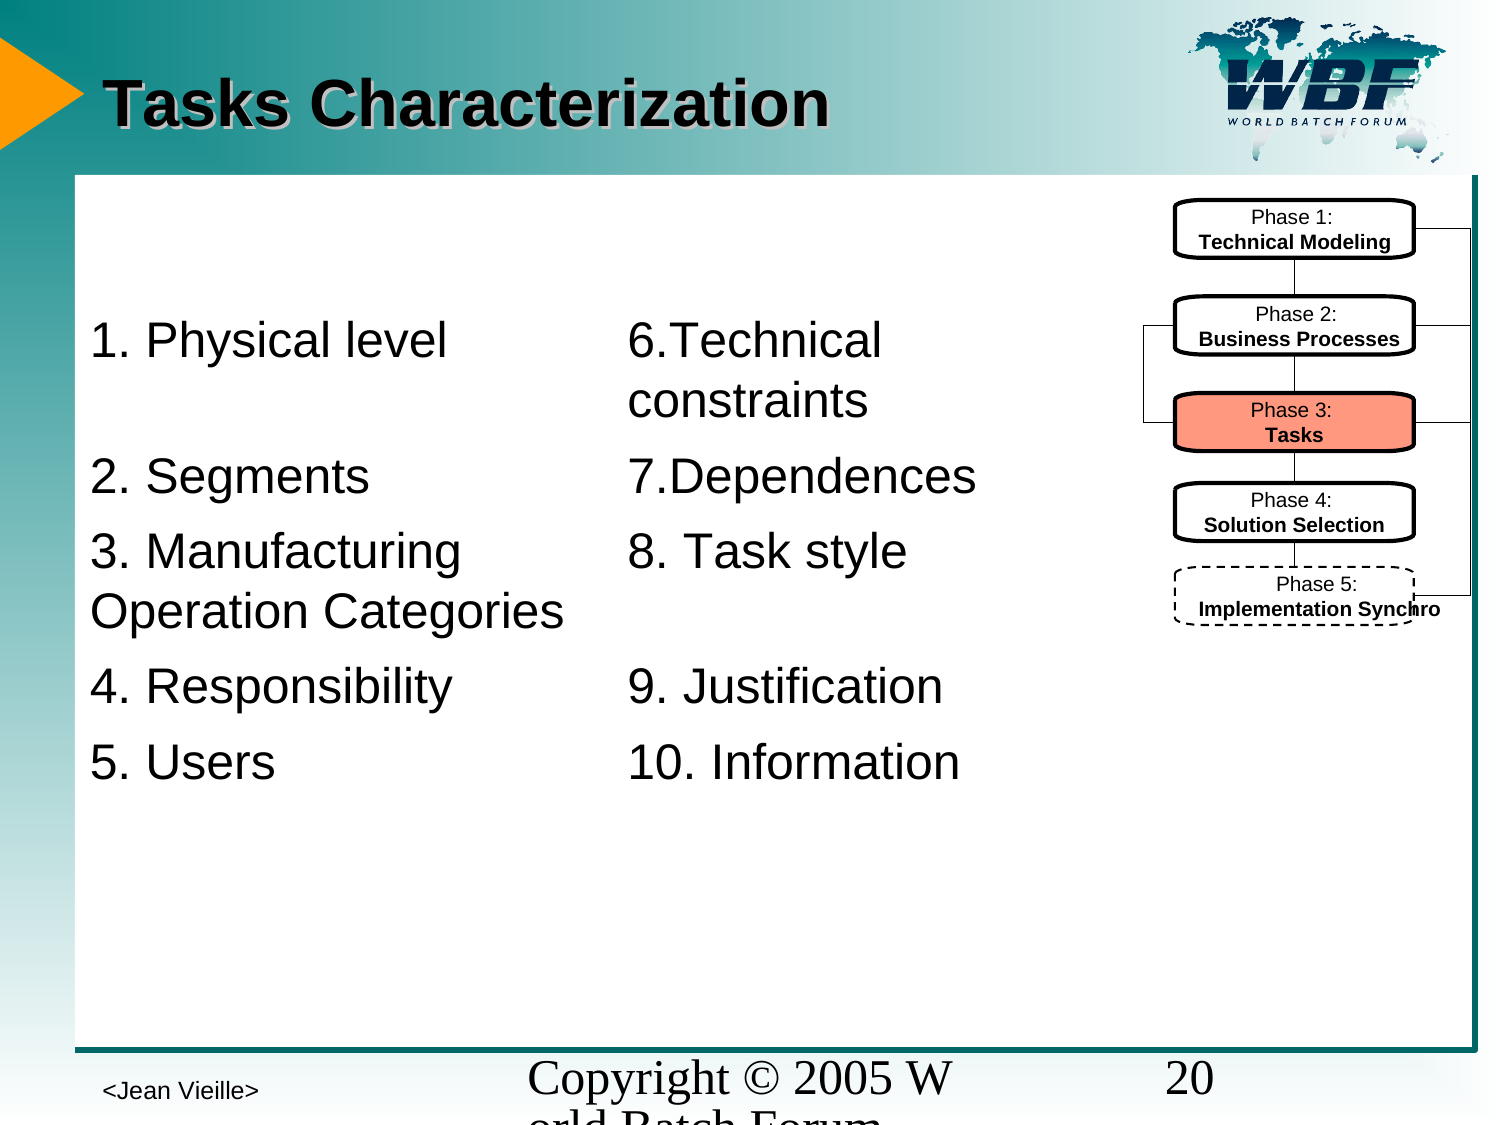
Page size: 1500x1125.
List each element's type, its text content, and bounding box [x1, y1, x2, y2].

text_box Phase 3: Tasks [1174, 392, 1414, 452]
table_header 6.Technical constraints [613, 300, 1125, 435]
text_box Phase 4: Solution Selection [1174, 483, 1414, 542]
table_header 1. Physical level [75, 300, 613, 435]
table_cell 8. Task style [613, 511, 1125, 646]
text_box Phase 5: Implementation Synchro [1174, 566, 1414, 625]
picture [630, 1113, 643, 1125]
title Tasks Characterization [87, 37, 1188, 163]
table_cell 7.Dependences [613, 435, 1125, 511]
picture [0, 0, 1500, 1125]
table_cell 9. Justification [613, 646, 1125, 722]
table_cell 3. Manufacturing Operation Categories [75, 511, 613, 646]
table_cell 5. Users [75, 722, 613, 797]
table_cell 4. Responsibility [75, 646, 613, 722]
text_box Phase 2: Business Processes [1174, 296, 1414, 355]
text_box Phase 1: Technical Modeling [1174, 199, 1414, 258]
table_cell 2. Segments [75, 435, 613, 511]
table_cell 10. Information [613, 722, 1125, 797]
